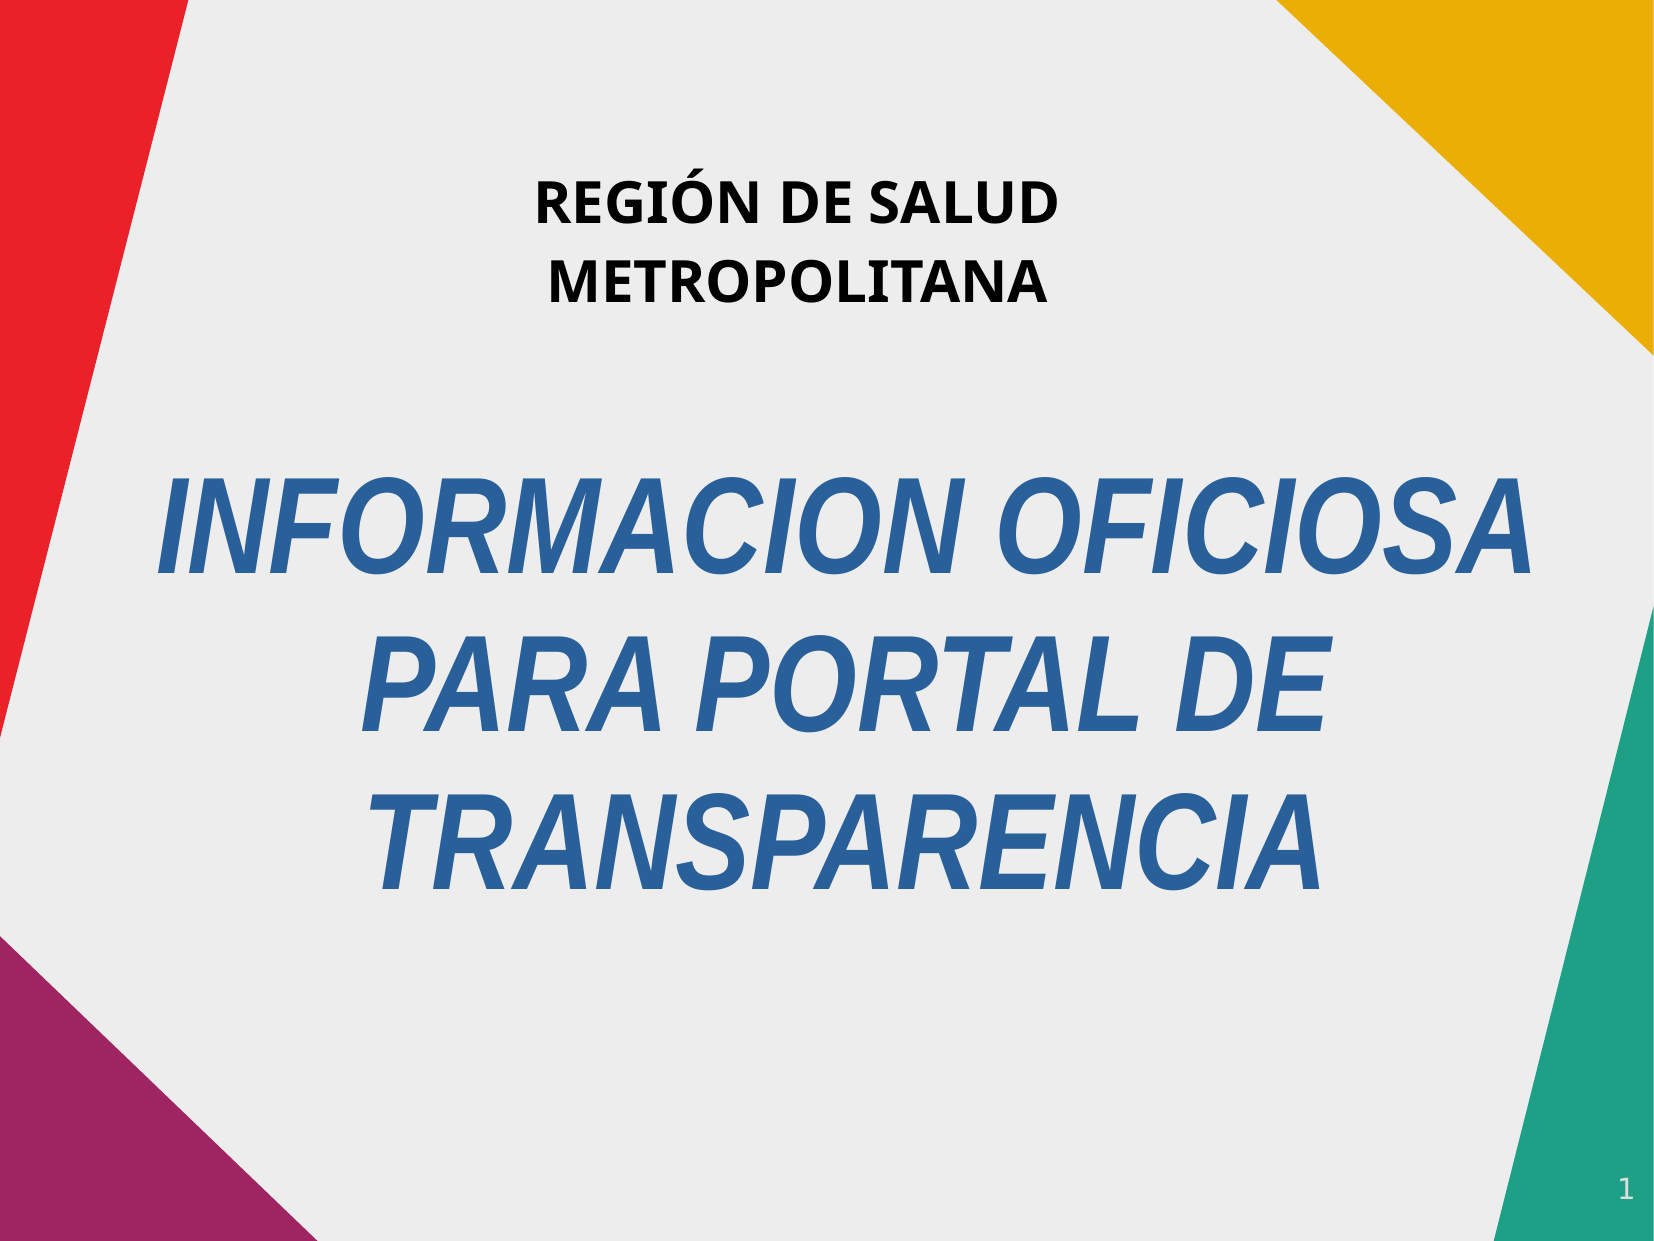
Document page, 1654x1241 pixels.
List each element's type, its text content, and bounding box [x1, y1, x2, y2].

text_box INFORMACION OFICIOSA PARA PORTAL DE TRANSPARENCIA [141, 437, 1550, 839]
text_box REGIÓN DE SALUD METROPOLITANA [192, 153, 1418, 304]
